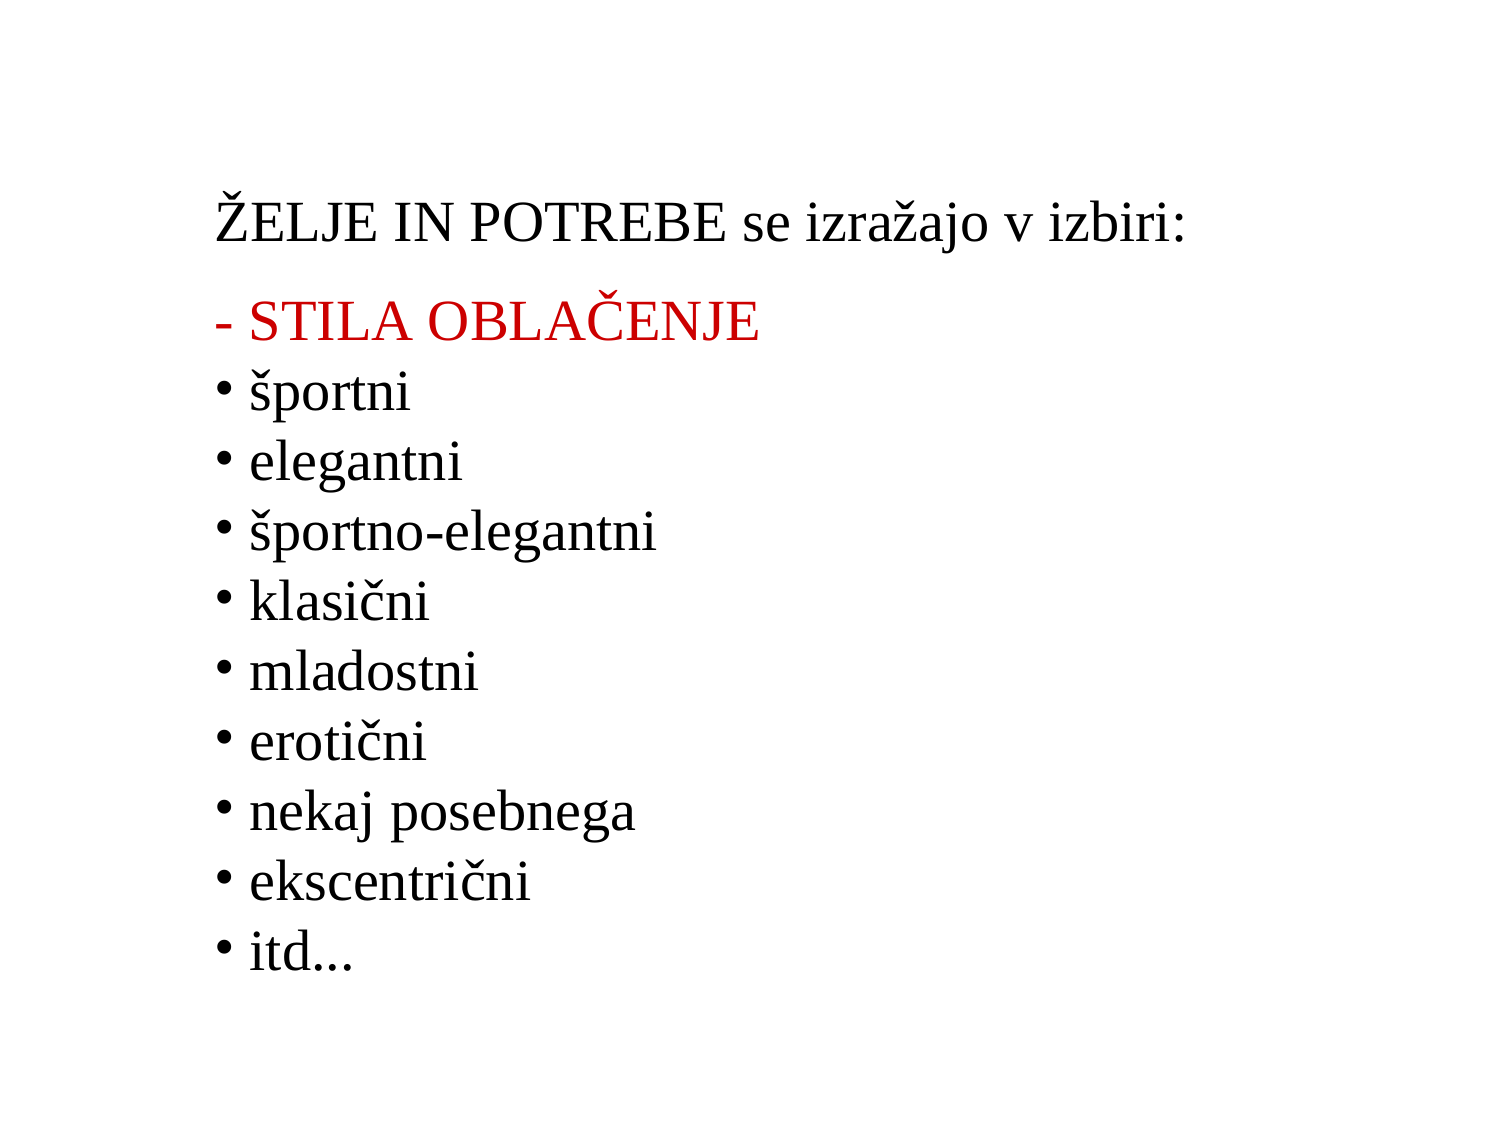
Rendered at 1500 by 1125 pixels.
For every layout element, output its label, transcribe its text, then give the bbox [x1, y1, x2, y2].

text_box ŽELJE IN POTREBE se izražajo v izbiri: - STILA OBLAČENJE športni elegantni športno-elegantni klasični mladostni erotični nekaj posebnega ekscentrični itd... [200, 174, 1401, 991]
